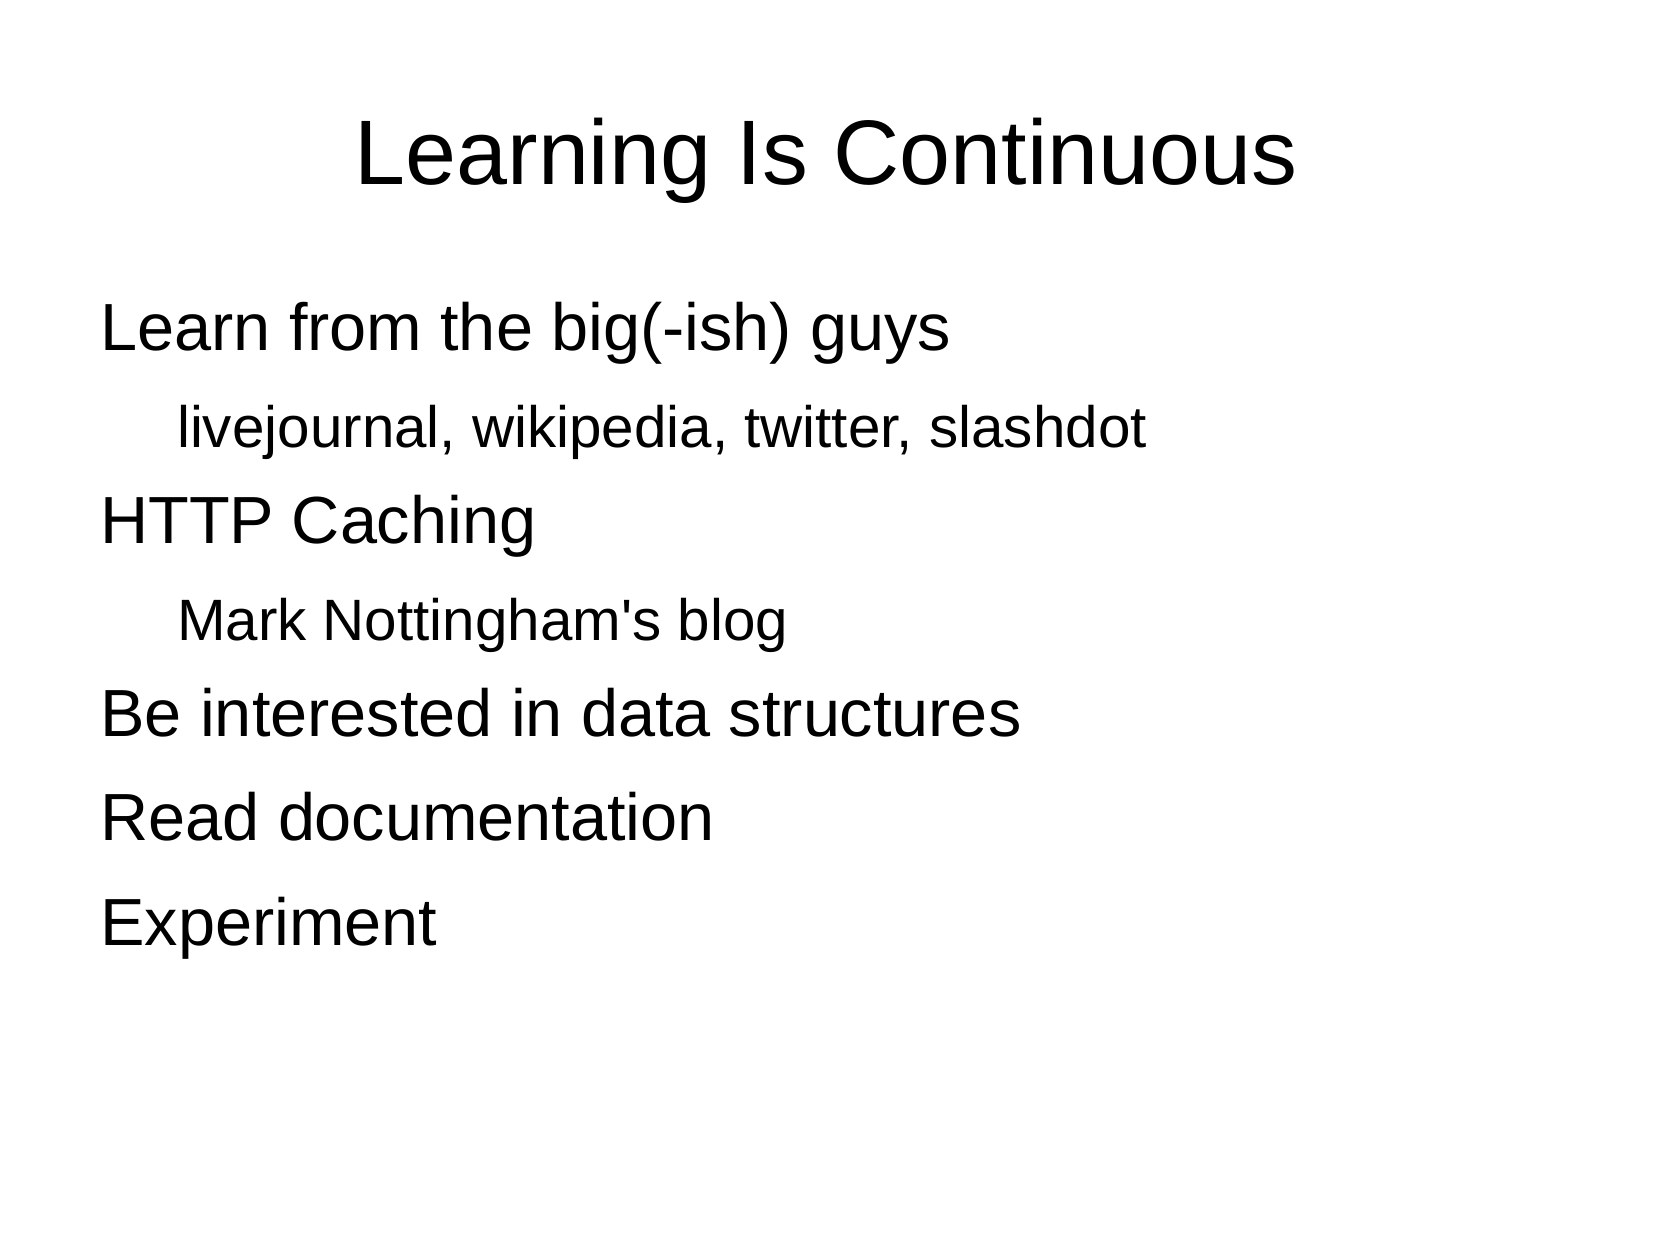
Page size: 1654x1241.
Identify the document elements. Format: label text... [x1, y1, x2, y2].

list Learn from the big(-ish) guys livejournal, wikipedia, twitter, slashdot HTTP Caching Mark Nottingham's blog Be interested in data structures Read documentation Experiment [82, 290, 1571, 1094]
title Learning Is Continuous [82, 49, 1571, 257]
